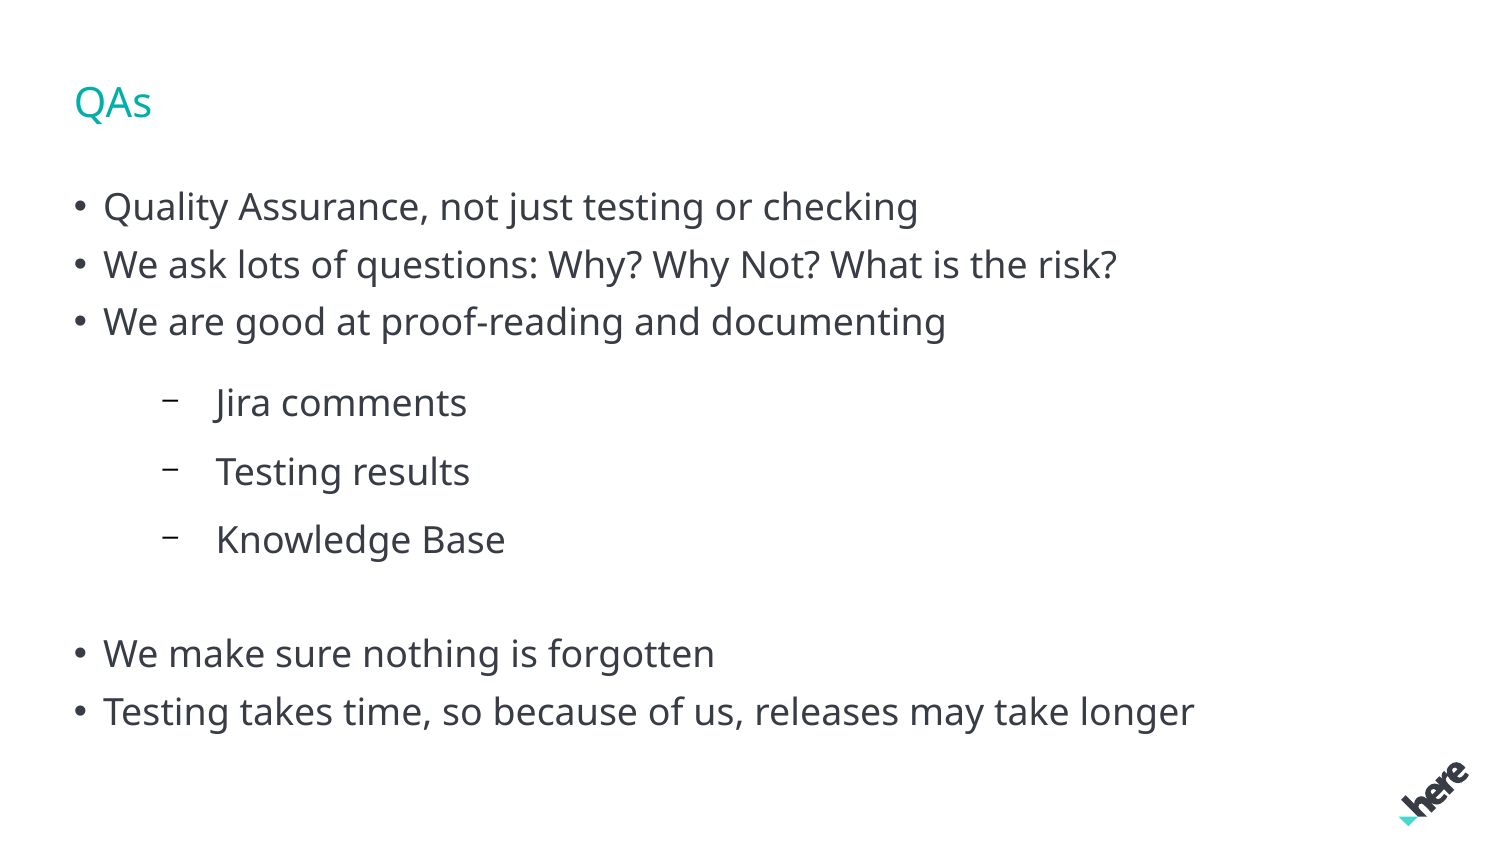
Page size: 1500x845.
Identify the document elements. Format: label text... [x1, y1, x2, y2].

list Quality Assurance, not just testing or checking We ask lots of questions: Why? Why Not? What is the risk? We are good at proof-reading and documenting Jira comments Testing results Knowledge Base We make sure nothing is forgotten Testing takes time, so because of us, releases may take longer [68, 180, 1388, 758]
title QAs [68, 34, 1388, 130]
